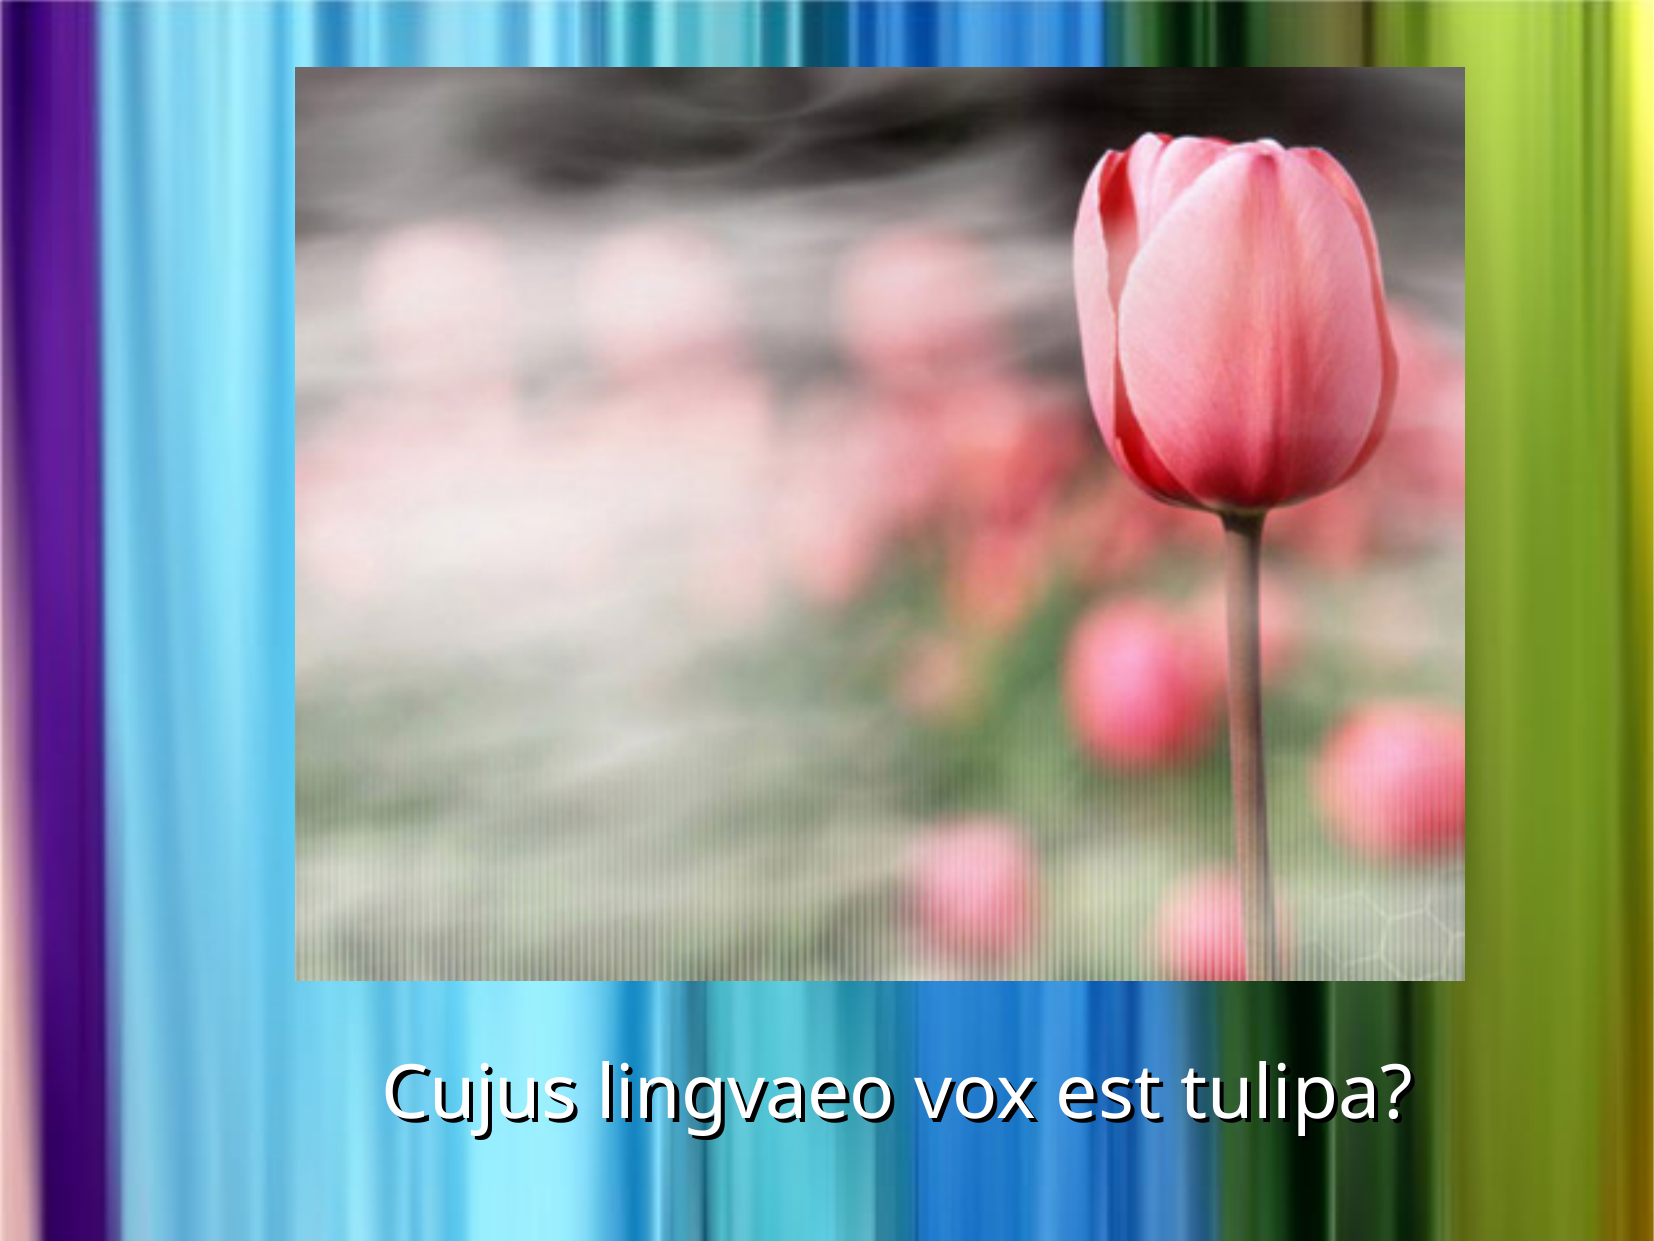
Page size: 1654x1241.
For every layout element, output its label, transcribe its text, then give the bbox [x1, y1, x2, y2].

title Cujus lingvaeo vox est tulipa? [153, 985, 1642, 1193]
picture [0, 0, 1654, 1241]
